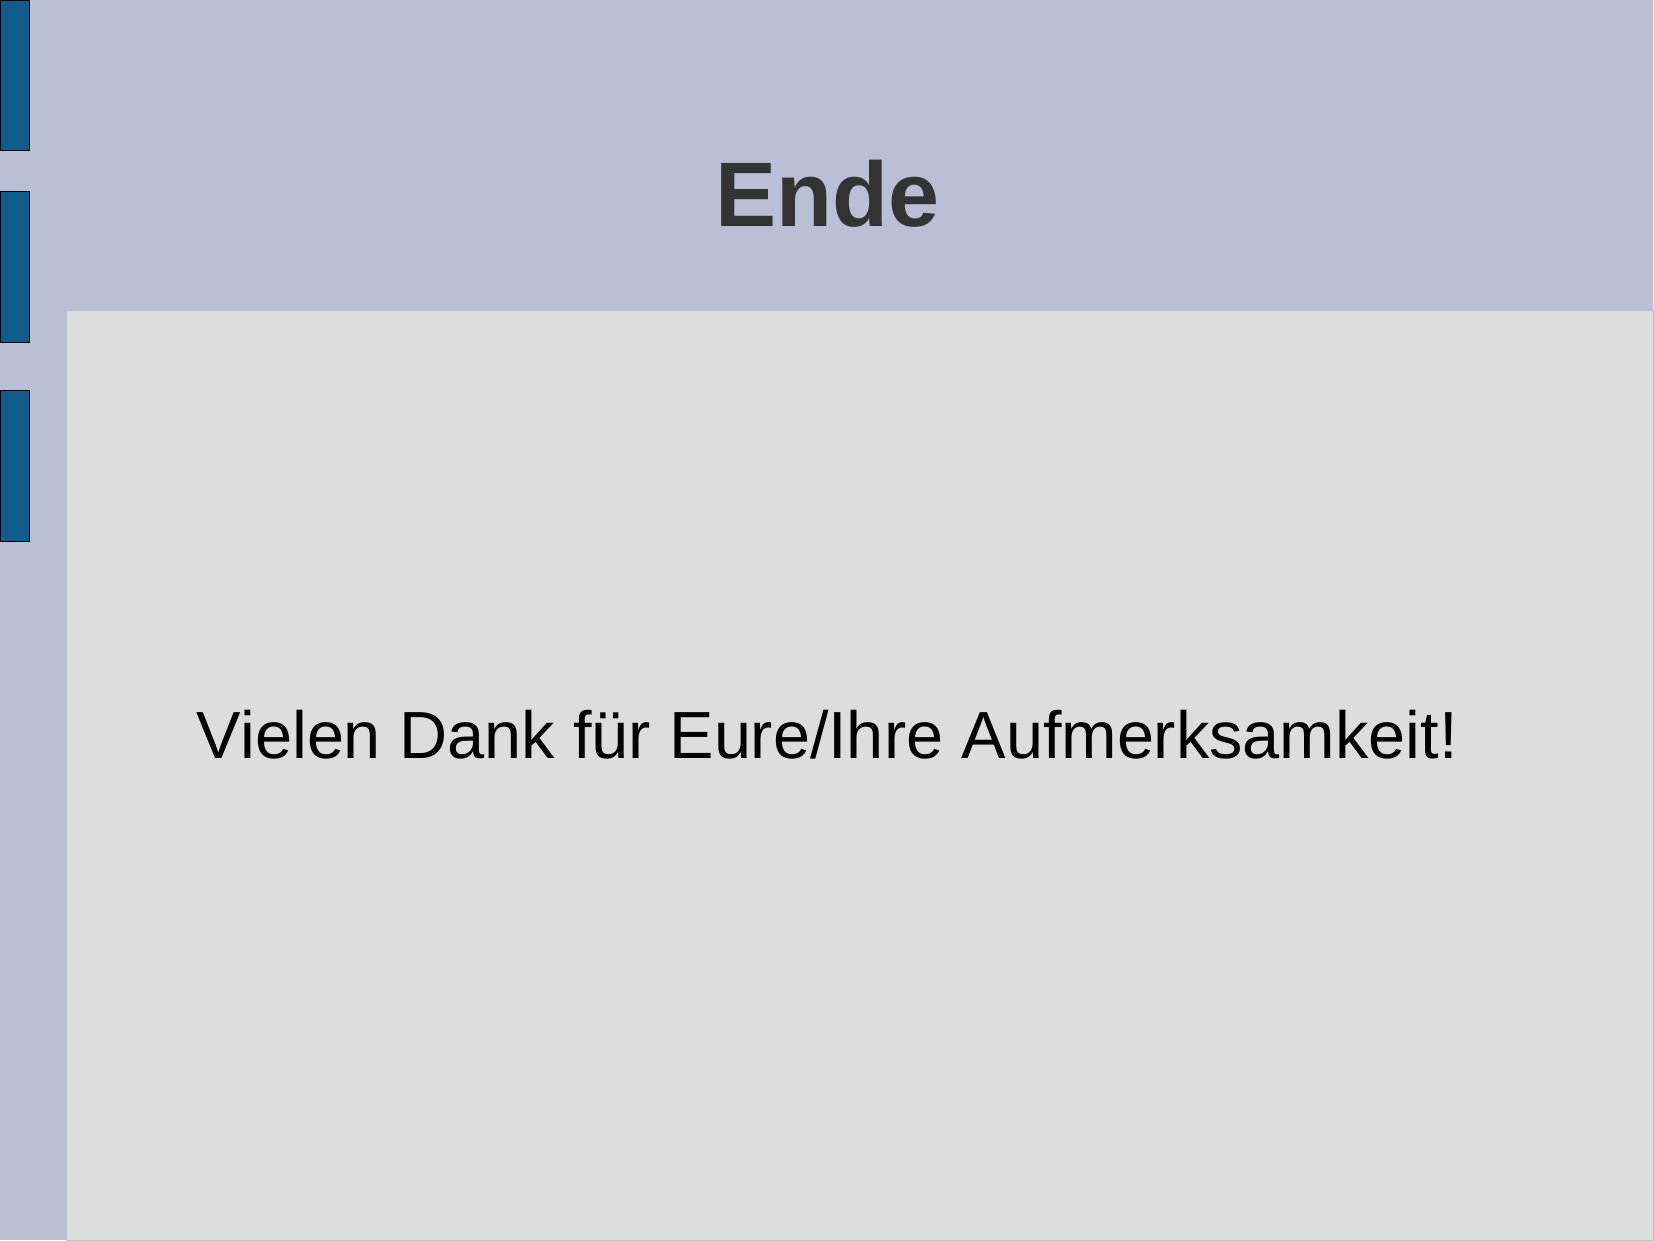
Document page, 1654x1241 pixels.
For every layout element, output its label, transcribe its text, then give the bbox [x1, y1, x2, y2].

title Ende [121, 98, 1534, 291]
subtitle Vielen Dank für Eure/Ihre Aufmerksamkeit! [121, 352, 1534, 1119]
